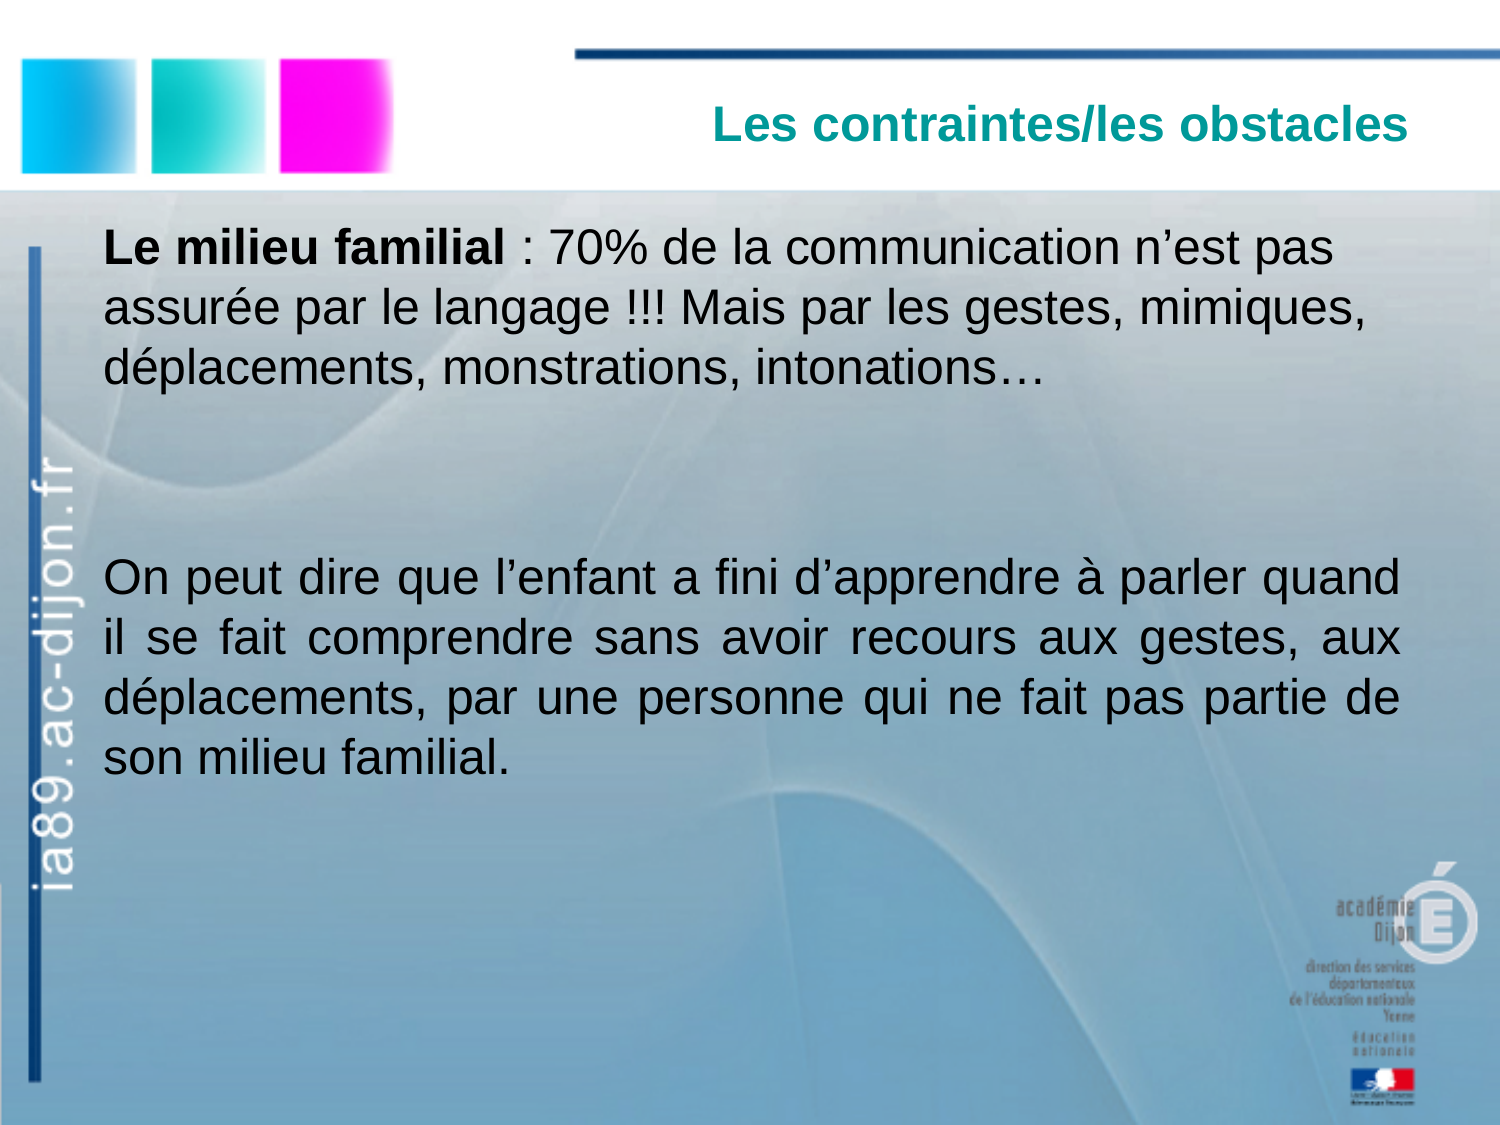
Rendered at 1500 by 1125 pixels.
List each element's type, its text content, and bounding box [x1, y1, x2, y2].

title Les contraintes/les obstacles [454, 42, 1426, 200]
text_box Le milieu familial : 70% de la communication n’est pas assurée par le langage !!! Mais par les gestes, mimiques, déplacements, monstrations, intonations… On peut dire que l’enfant a fini d’apprendre à parler quand il se fait comprendre sans avoir recours aux gestes, aux déplacements, par une personne qui ne fait pas partie de son milieu familial. [88, 206, 1418, 792]
picture [0, 0, 1500, 1125]
